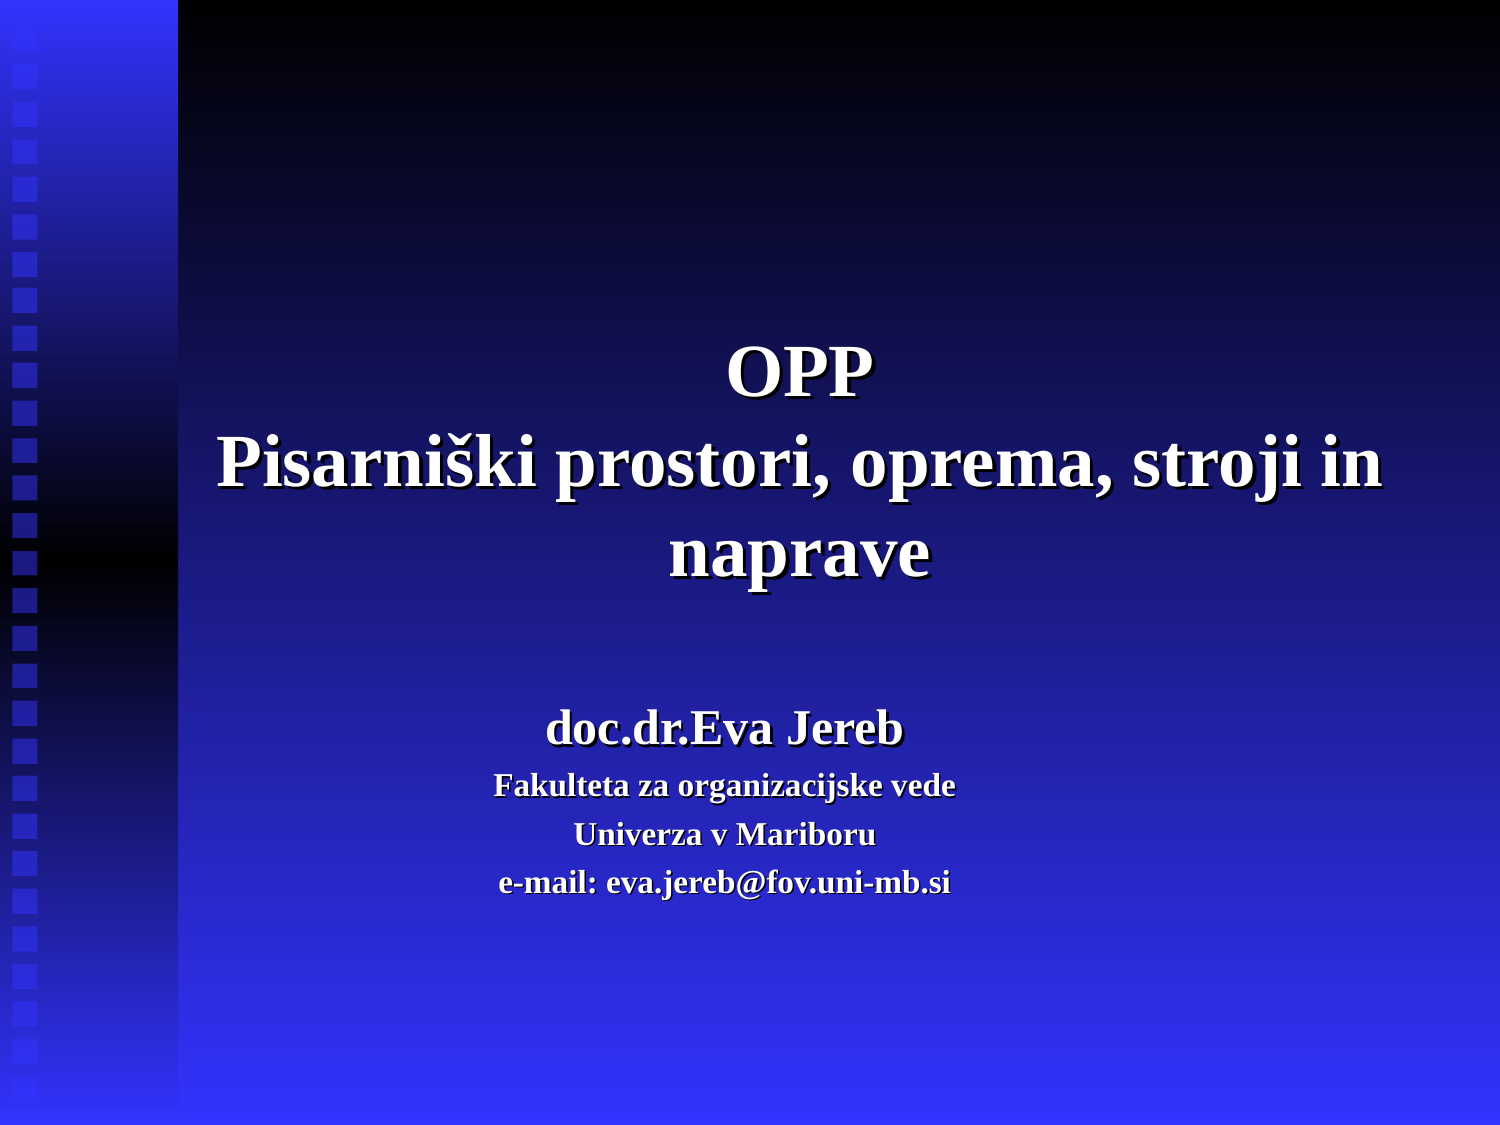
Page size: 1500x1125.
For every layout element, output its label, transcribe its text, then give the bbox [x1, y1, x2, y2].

title OPP Pisarniški prostori, oprema, stroji in naprave [149, 299, 1450, 613]
subtitle doc.dr.Eva Jereb Fakulteta za organizacijske vede Univerza v Mariboru e-mail: eva.jereb@fov.uni-mb.si [200, 687, 1251, 976]
